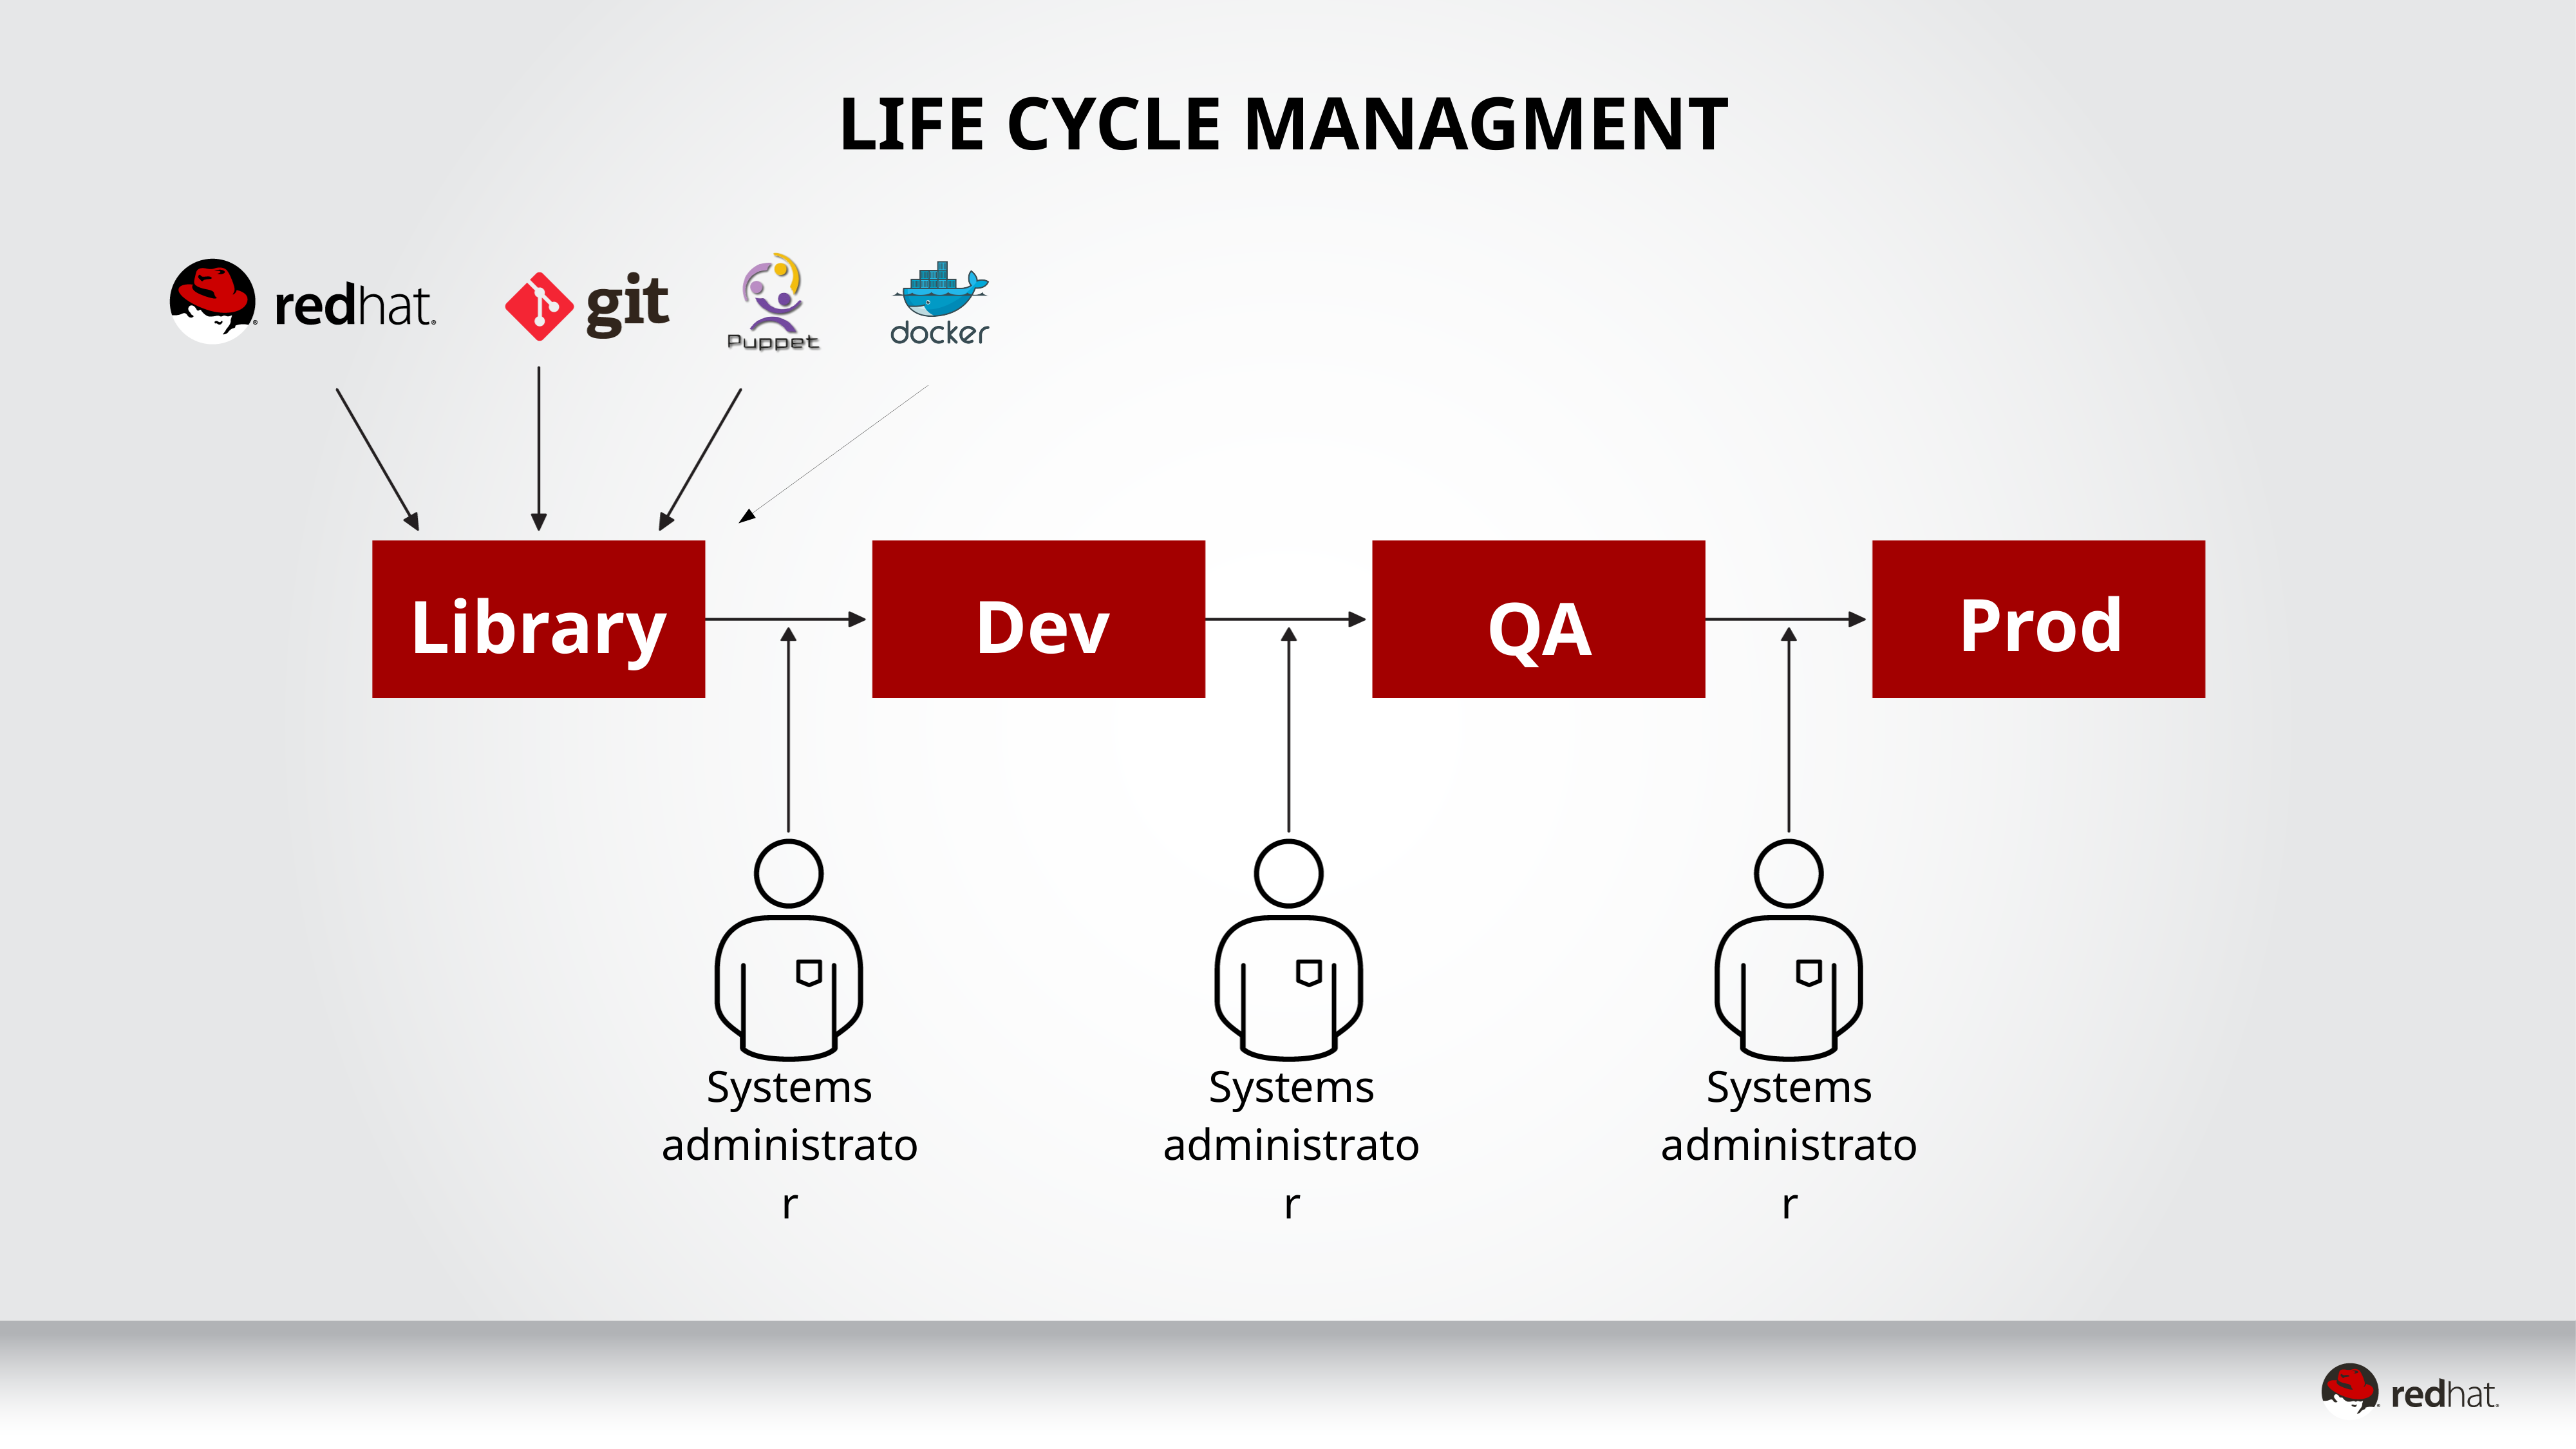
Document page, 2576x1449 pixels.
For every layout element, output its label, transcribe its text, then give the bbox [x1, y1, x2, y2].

text_box Systems administrator [647, 1084, 934, 1204]
picture [0, 0, 2576, 1449]
text_box LIFE CYCLE MANAGMENT [827, 67, 1740, 169]
text_box Systems administrator [1647, 1084, 1933, 1204]
text_box Library [399, 571, 667, 673]
text_box Prod [1948, 569, 2130, 671]
text_box Dev [964, 571, 1118, 673]
text_box QA [1476, 573, 1601, 675]
text_box Systems administrator [1149, 1084, 1435, 1204]
